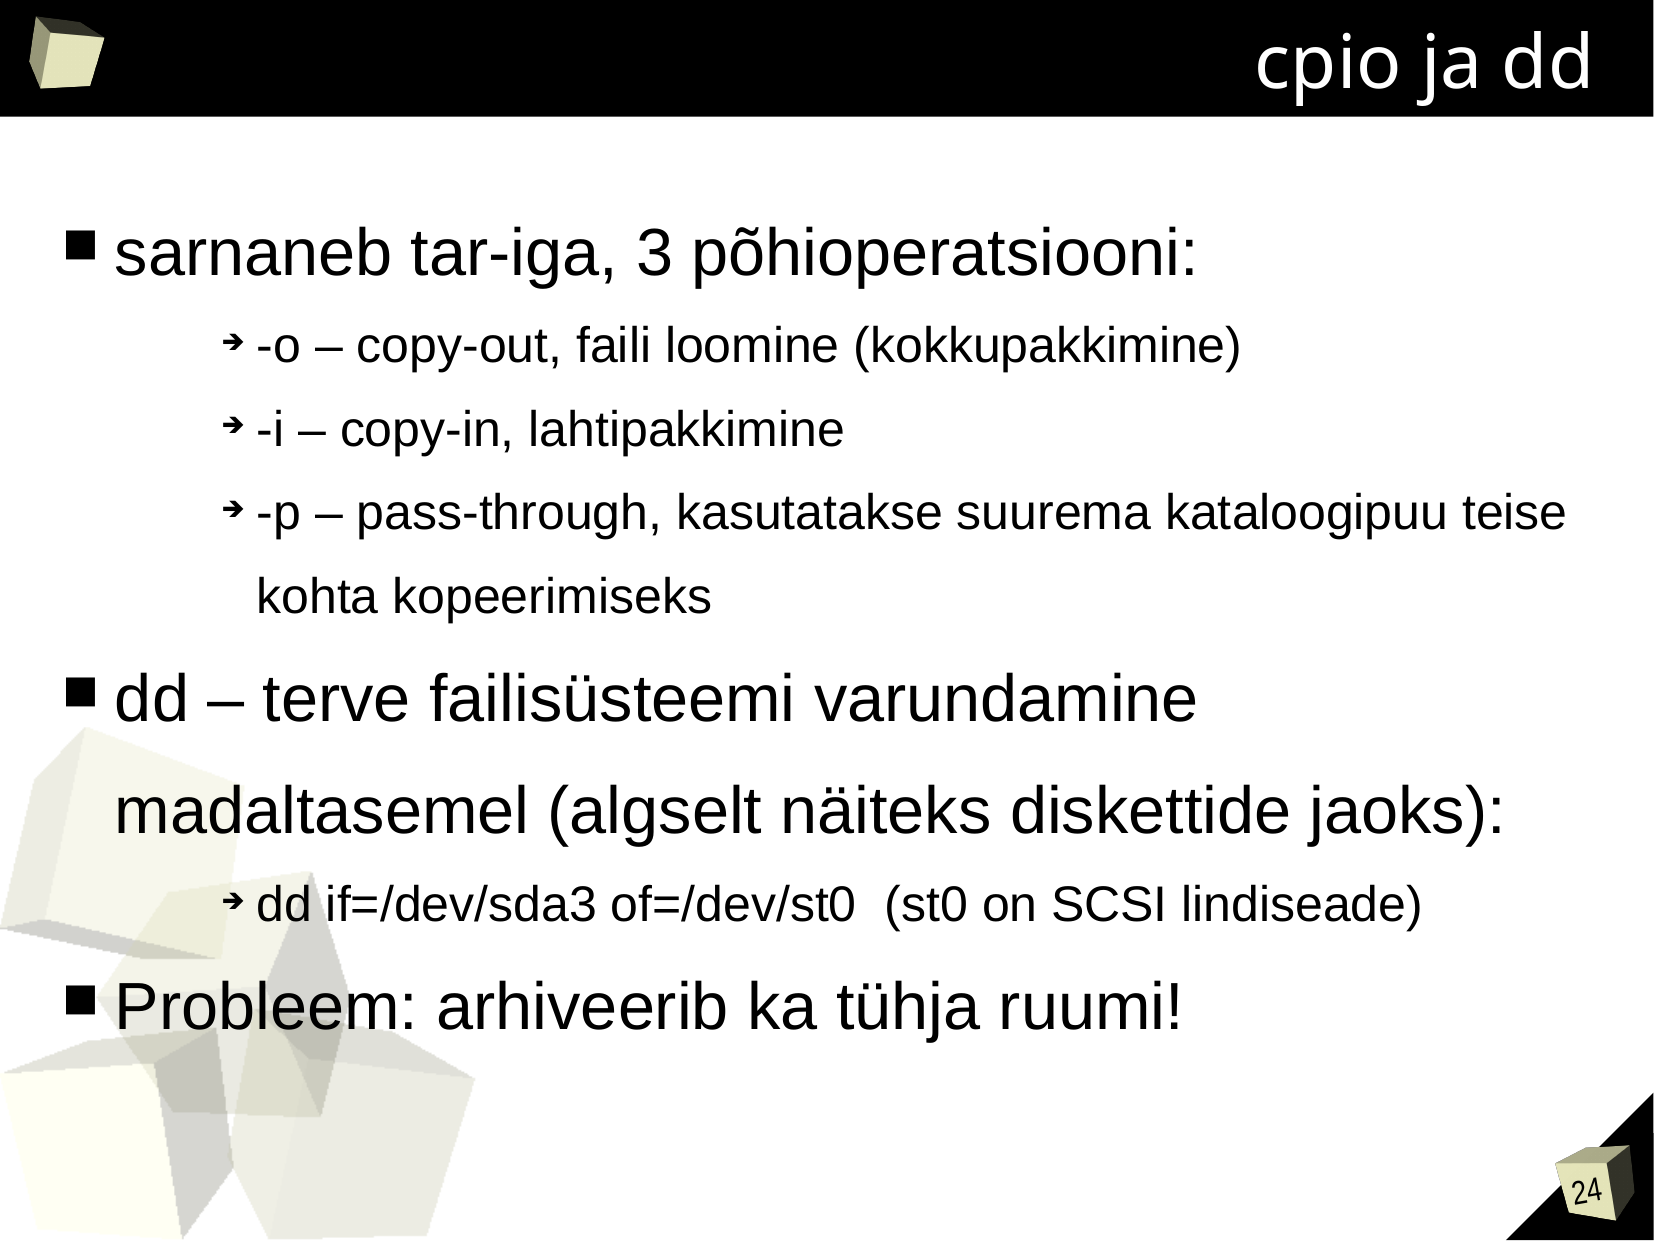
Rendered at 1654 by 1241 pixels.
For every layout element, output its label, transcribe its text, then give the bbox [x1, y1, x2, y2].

picture [0, 726, 477, 1241]
title cpio ja dd [118, 0, 1595, 119]
list sarnaneb tar-iga, 3 põhioperatsiooni: -o – copy-out, faili loomine (kokkupakkimine) -i – copy-in, lahtipakkimine -p – pass-through, kasutatakse suurema kataloogipuu teise kohta kopeerimiseks dd – terve failisüsteemi varundamine madaltasemel (algselt näiteks diskettide jaoks): dd if=/dev/sda3 of=/dev/st0 (st0 on SCSI lindiseade) Probleem: arhiveerib ka tühja ruumi! [44, 177, 1611, 1214]
